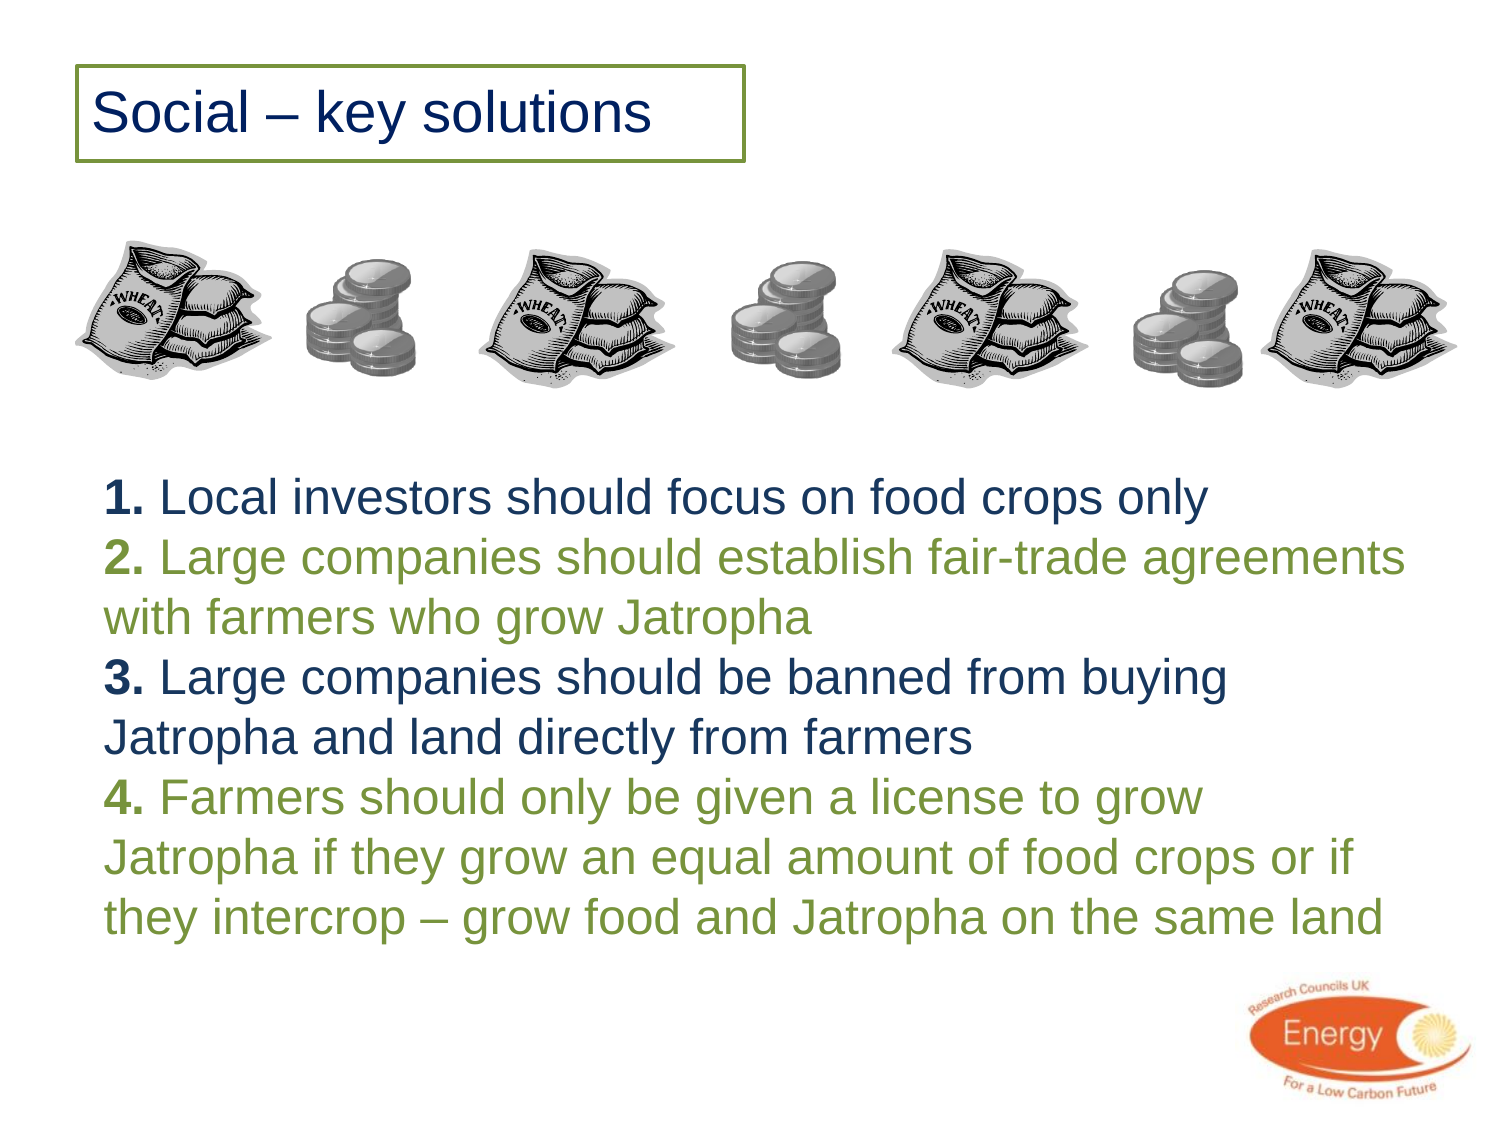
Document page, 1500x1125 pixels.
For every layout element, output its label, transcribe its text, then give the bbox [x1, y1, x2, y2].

picture [289, 245, 431, 387]
picture [1260, 248, 1458, 390]
picture [478, 248, 676, 390]
text_box 1. Local investors should focus on food crops only 2. Large companies should establish fair-trade agreements with farmers who grow Jatropha 3. Large companies should be banned from buying Jatropha and land directly from farmers 4. Farmers should only be given a license to grow Jatropha if they grow an equal amount of food crops or if they intercrop – grow food and Jatropha on the same land [88, 397, 1423, 952]
picture [891, 248, 1089, 390]
picture [74, 239, 272, 381]
picture [714, 247, 856, 389]
picture [1116, 256, 1258, 398]
text_box Social – key solutions [76, 66, 745, 162]
